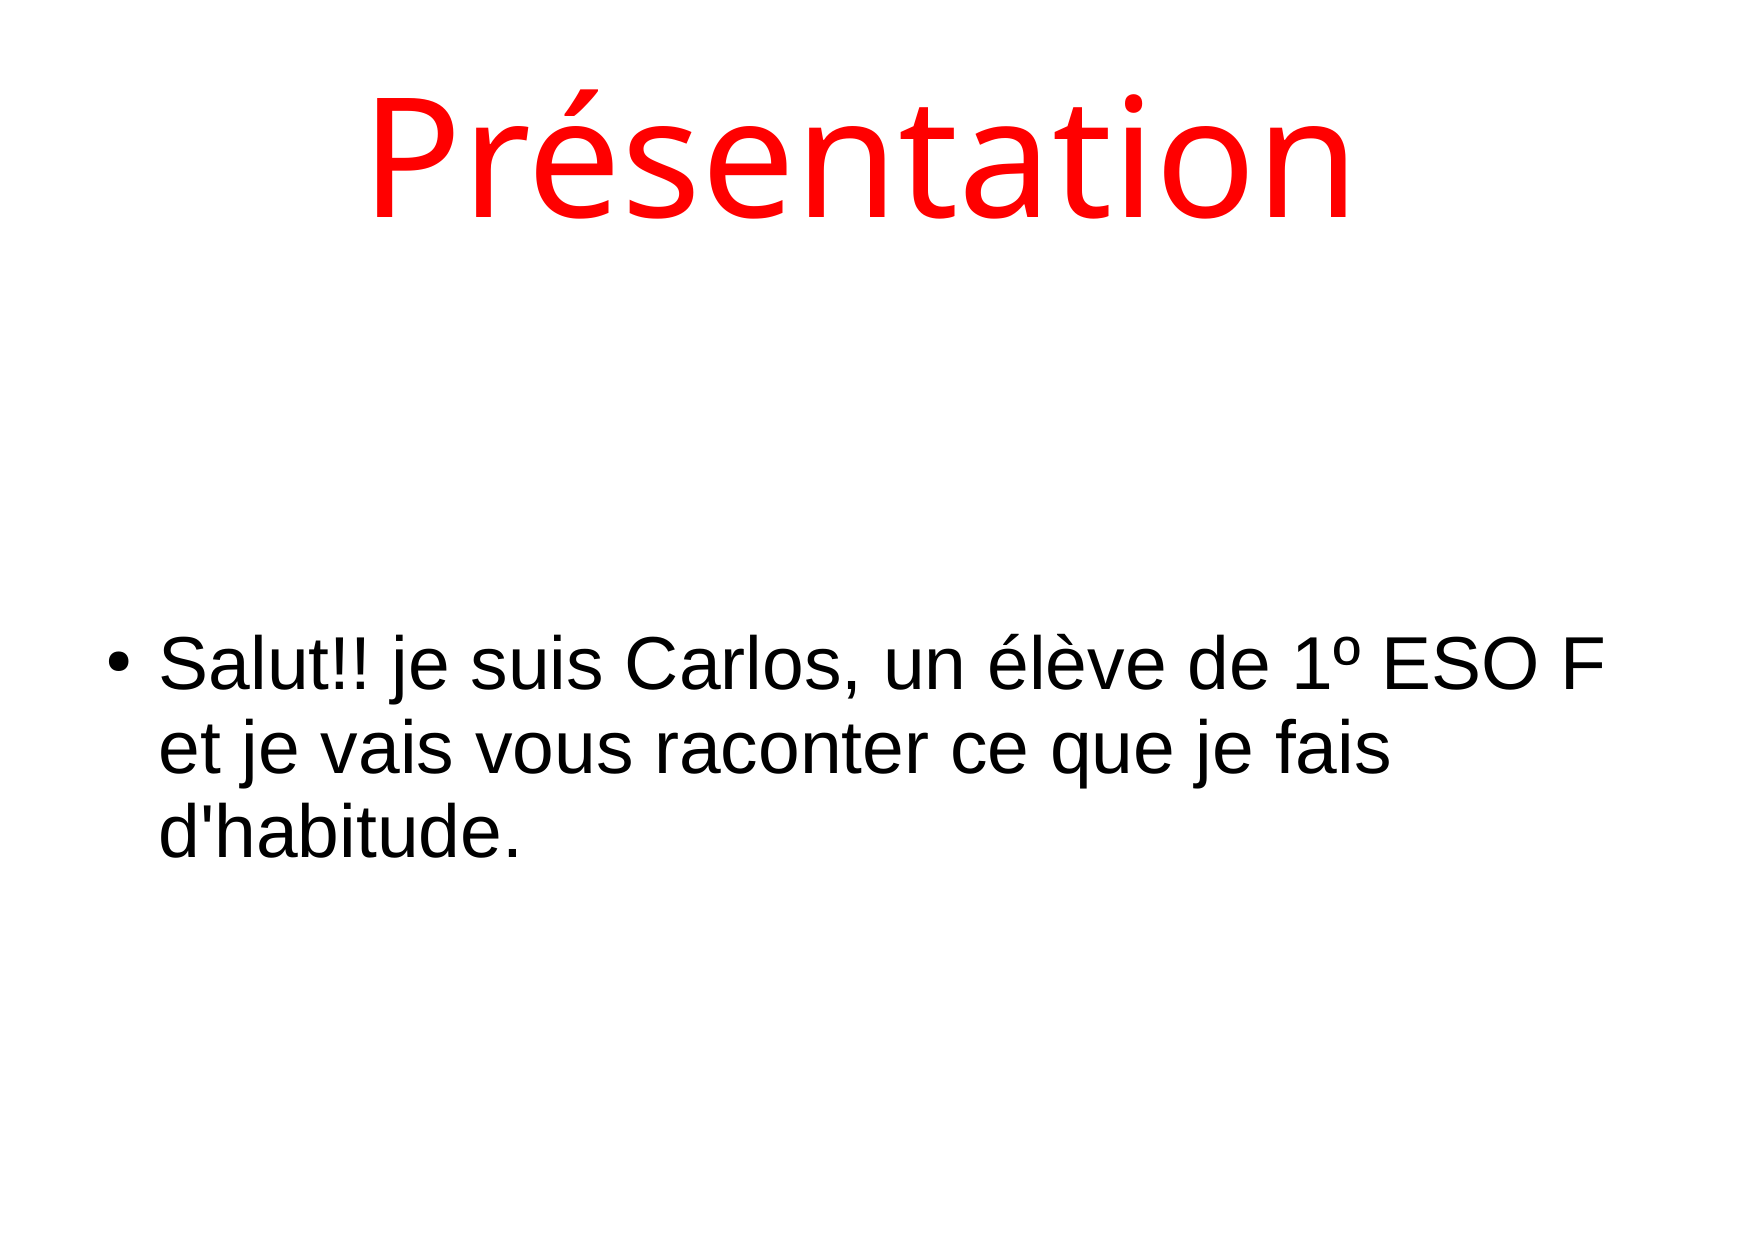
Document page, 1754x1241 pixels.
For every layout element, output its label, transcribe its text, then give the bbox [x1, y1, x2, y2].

list Salut!! je suis Carlos, un élève de 1º ESO F et je vais vous raconter ce que je fais d'habitude. [87, 290, 1667, 1109]
title Présentation [87, 49, 1667, 257]
